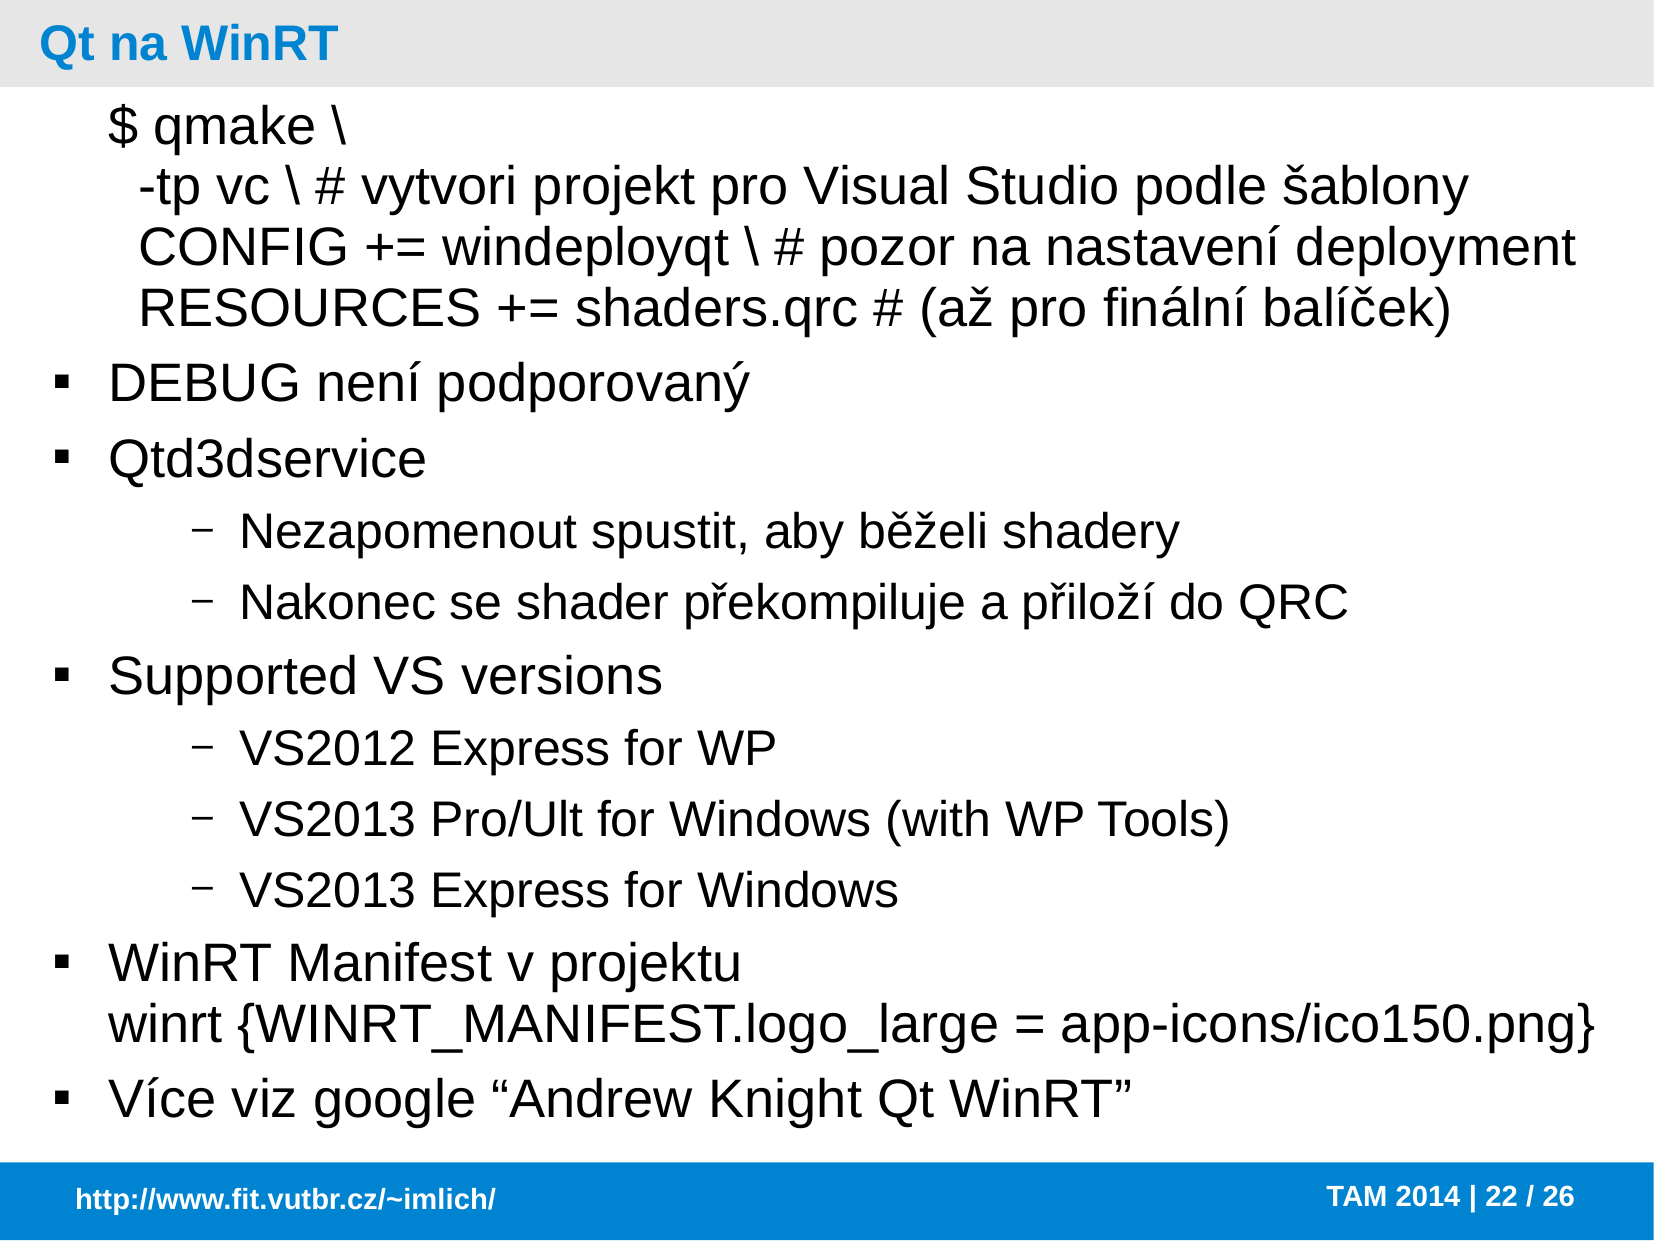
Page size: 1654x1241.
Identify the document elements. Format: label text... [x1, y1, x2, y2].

list $ qmake \ -tp vc \ # vytvori projekt pro Visual Studio podle šablony CONFIG += windeployqt \ # pozor na nastavení deployment RESOURCES += shaders.qrc # (až pro finální balíček) DEBUG není podporovaný Qtd3dservice Nezapomenout spustit, aby běželi shadery Nakonec se shader překompiluje a přiloží do QRC Supported VS versions VS2012 Express for WP VS2013 Pro/Ult for Windows (with WP Tools) VS2013 Express for Windows WinRT Manifest v projektu winrt {WINRT_MANIFEST.logo_large = app-icons/ico150.png} Více viz google “Andrew Knight Qt WinRT” [37, 95, 1613, 1163]
title Qt na WinRT [39, 5, 1615, 81]
